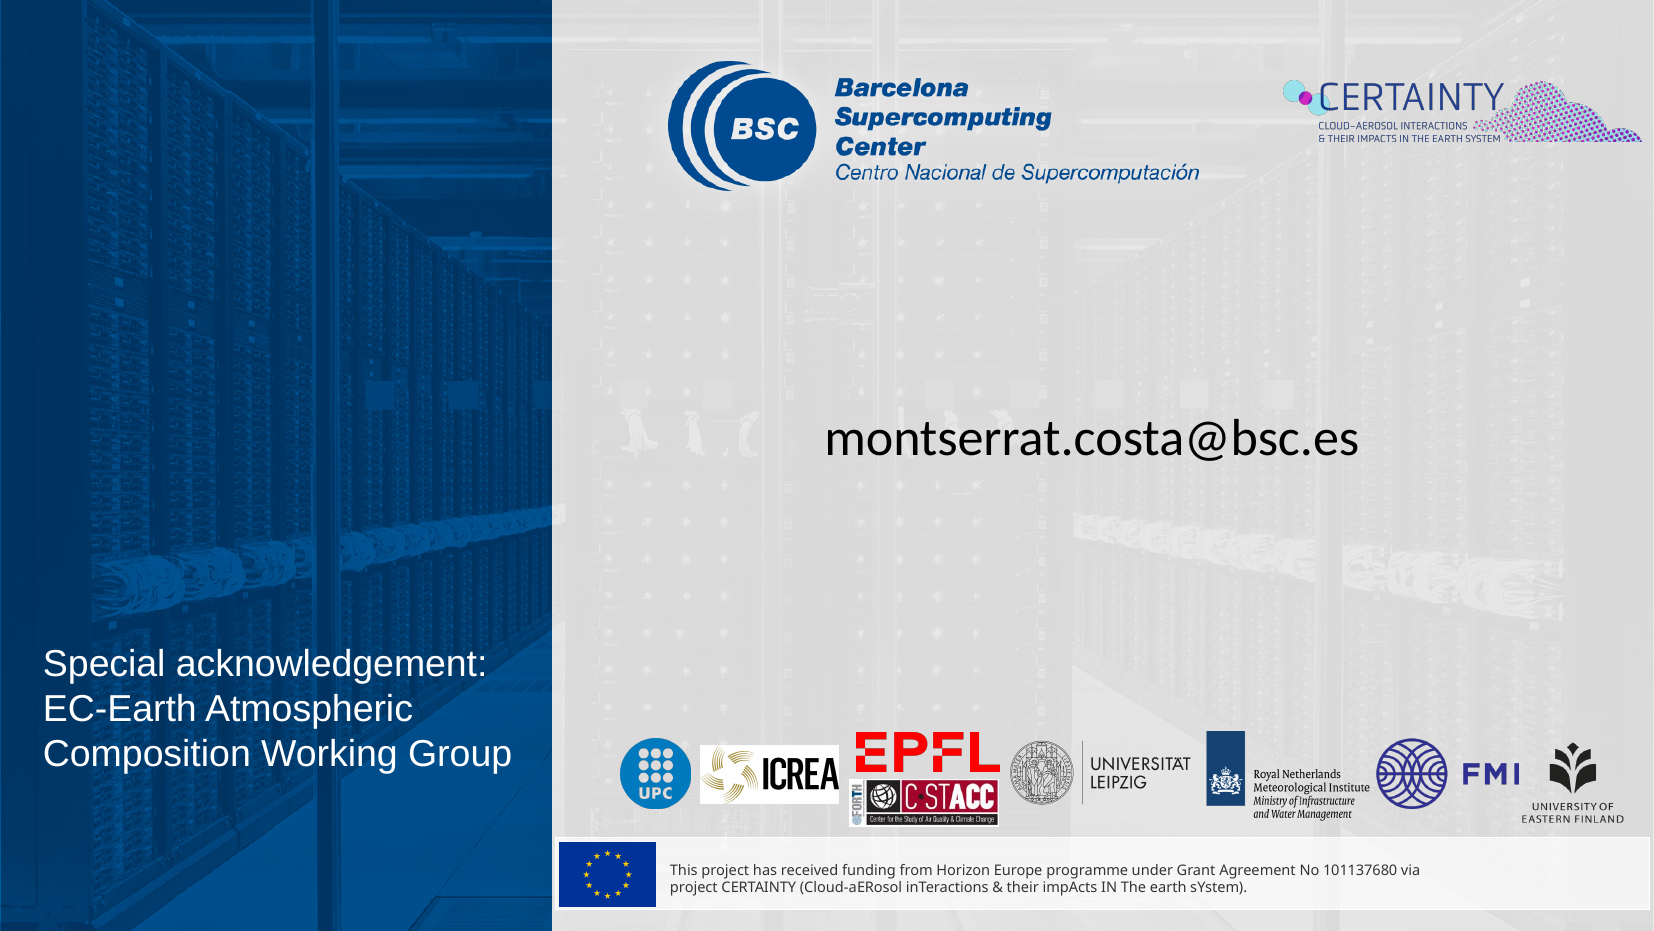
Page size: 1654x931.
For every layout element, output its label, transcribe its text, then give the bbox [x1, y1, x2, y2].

text_box montserrat.costa@bsc.es [614, 395, 1570, 560]
picture [0, 0, 1654, 931]
text_box Special acknowledgement: EC-Earth Atmospheric Composition Working Group [23, 631, 532, 915]
text_box This project has received funding from Horizon Europe programme under Grant Agreement No 101137680 via project CERTAINTY (Cloud-aERosol inTeractions & their impActs IN The earth sYstem). [649, 835, 1441, 895]
text_box [555, 837, 1650, 910]
